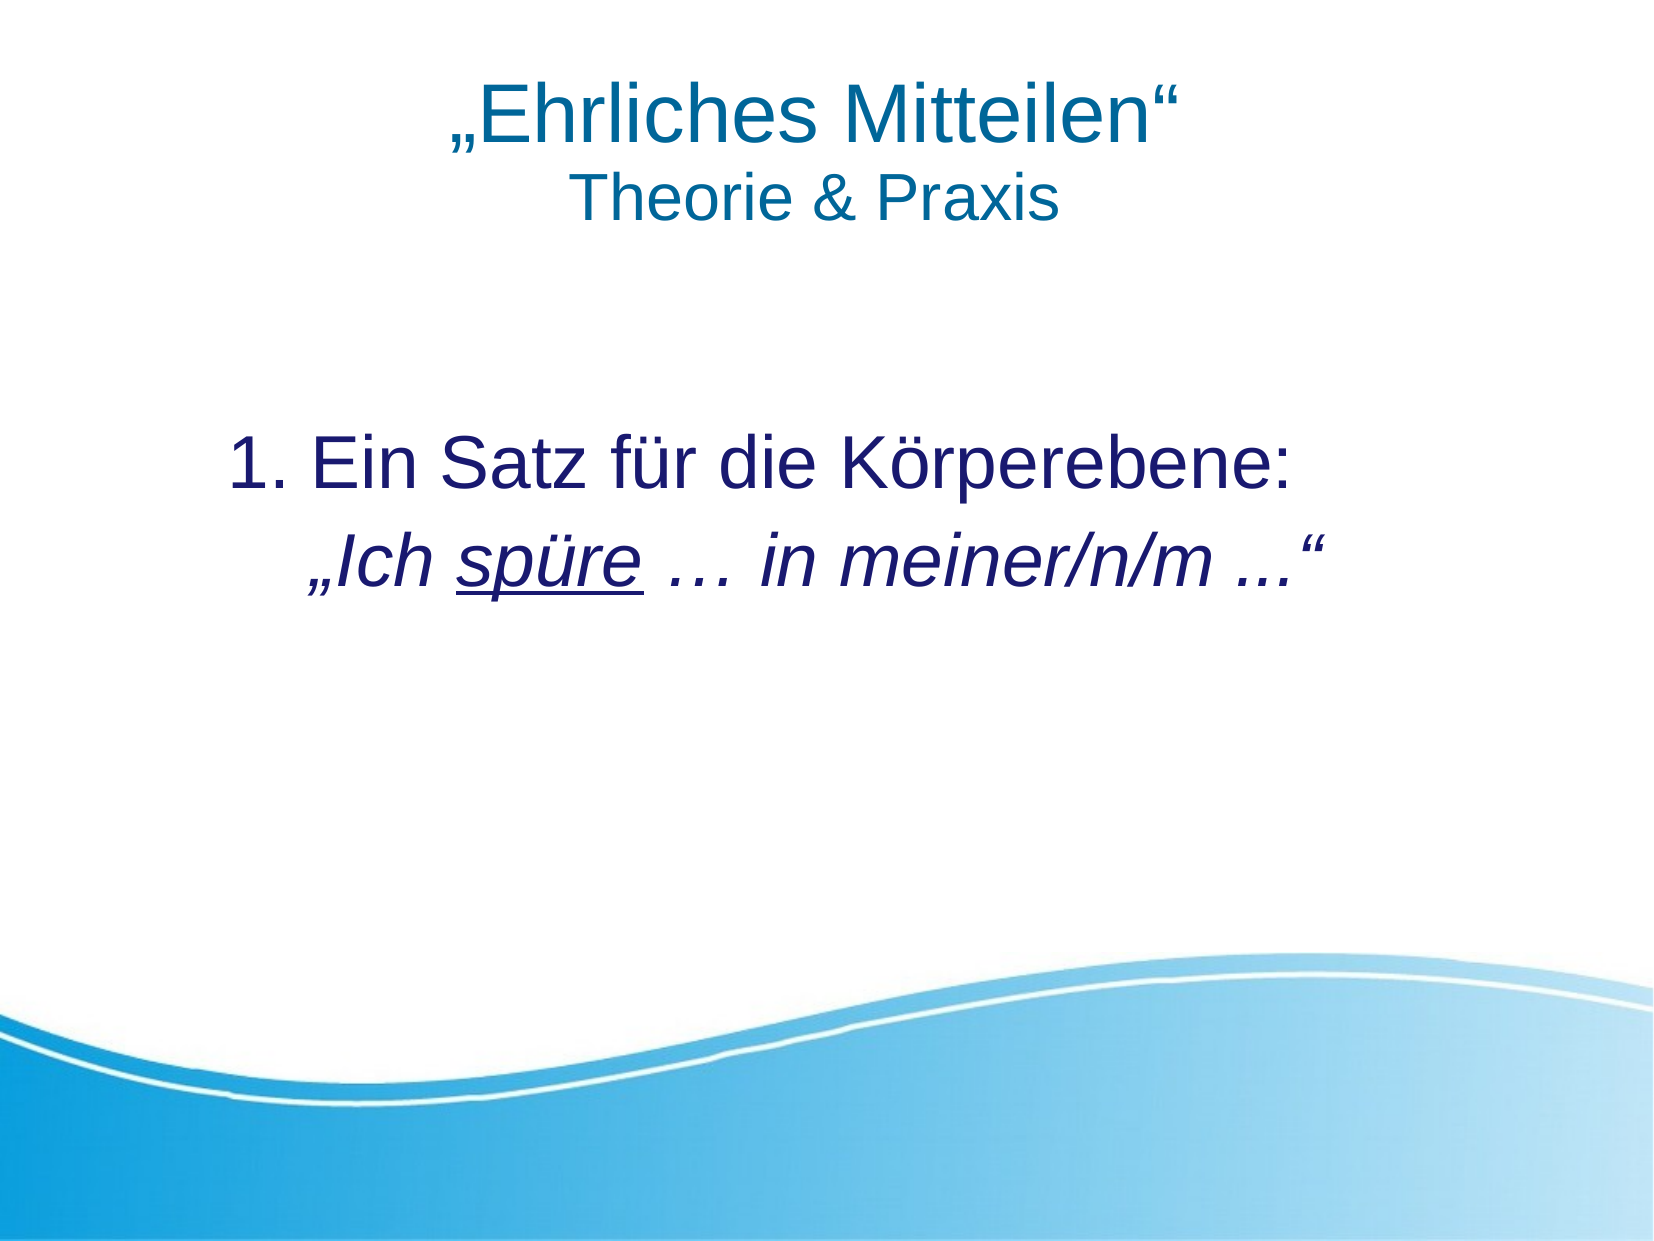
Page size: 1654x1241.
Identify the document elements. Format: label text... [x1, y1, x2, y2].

text_box 1. Ein Satz für die Körperebene: „Ich spüre … in meiner/n/m ...“ [212, 413, 1654, 851]
picture [0, 952, 1654, 1241]
title „Ehrliches Mitteilen“ Theorie & Praxis [70, 47, 1559, 255]
